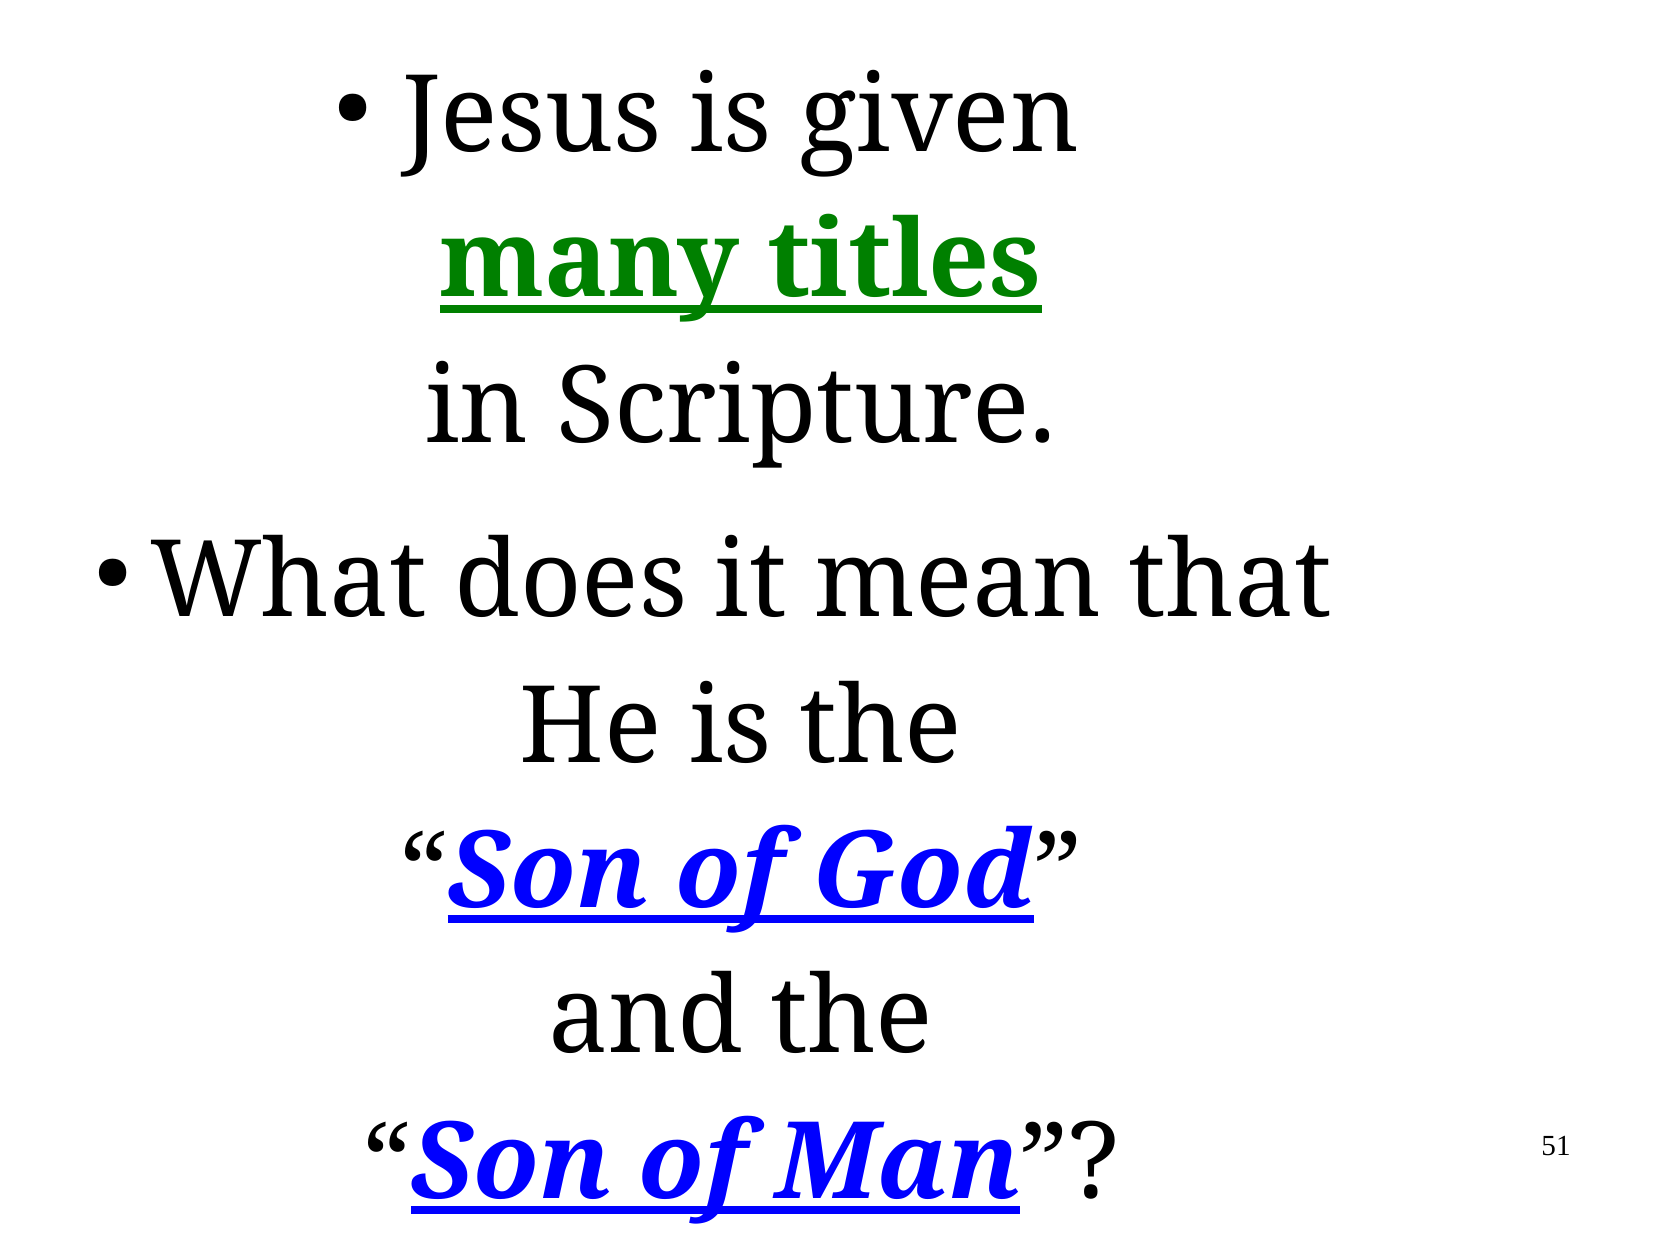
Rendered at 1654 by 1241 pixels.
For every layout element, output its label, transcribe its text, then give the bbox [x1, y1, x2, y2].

list Jesus is given many titles in Scripture. What does it mean that He is the “Son of God” and the “Son of Man”? [37, 37, 1613, 1238]
